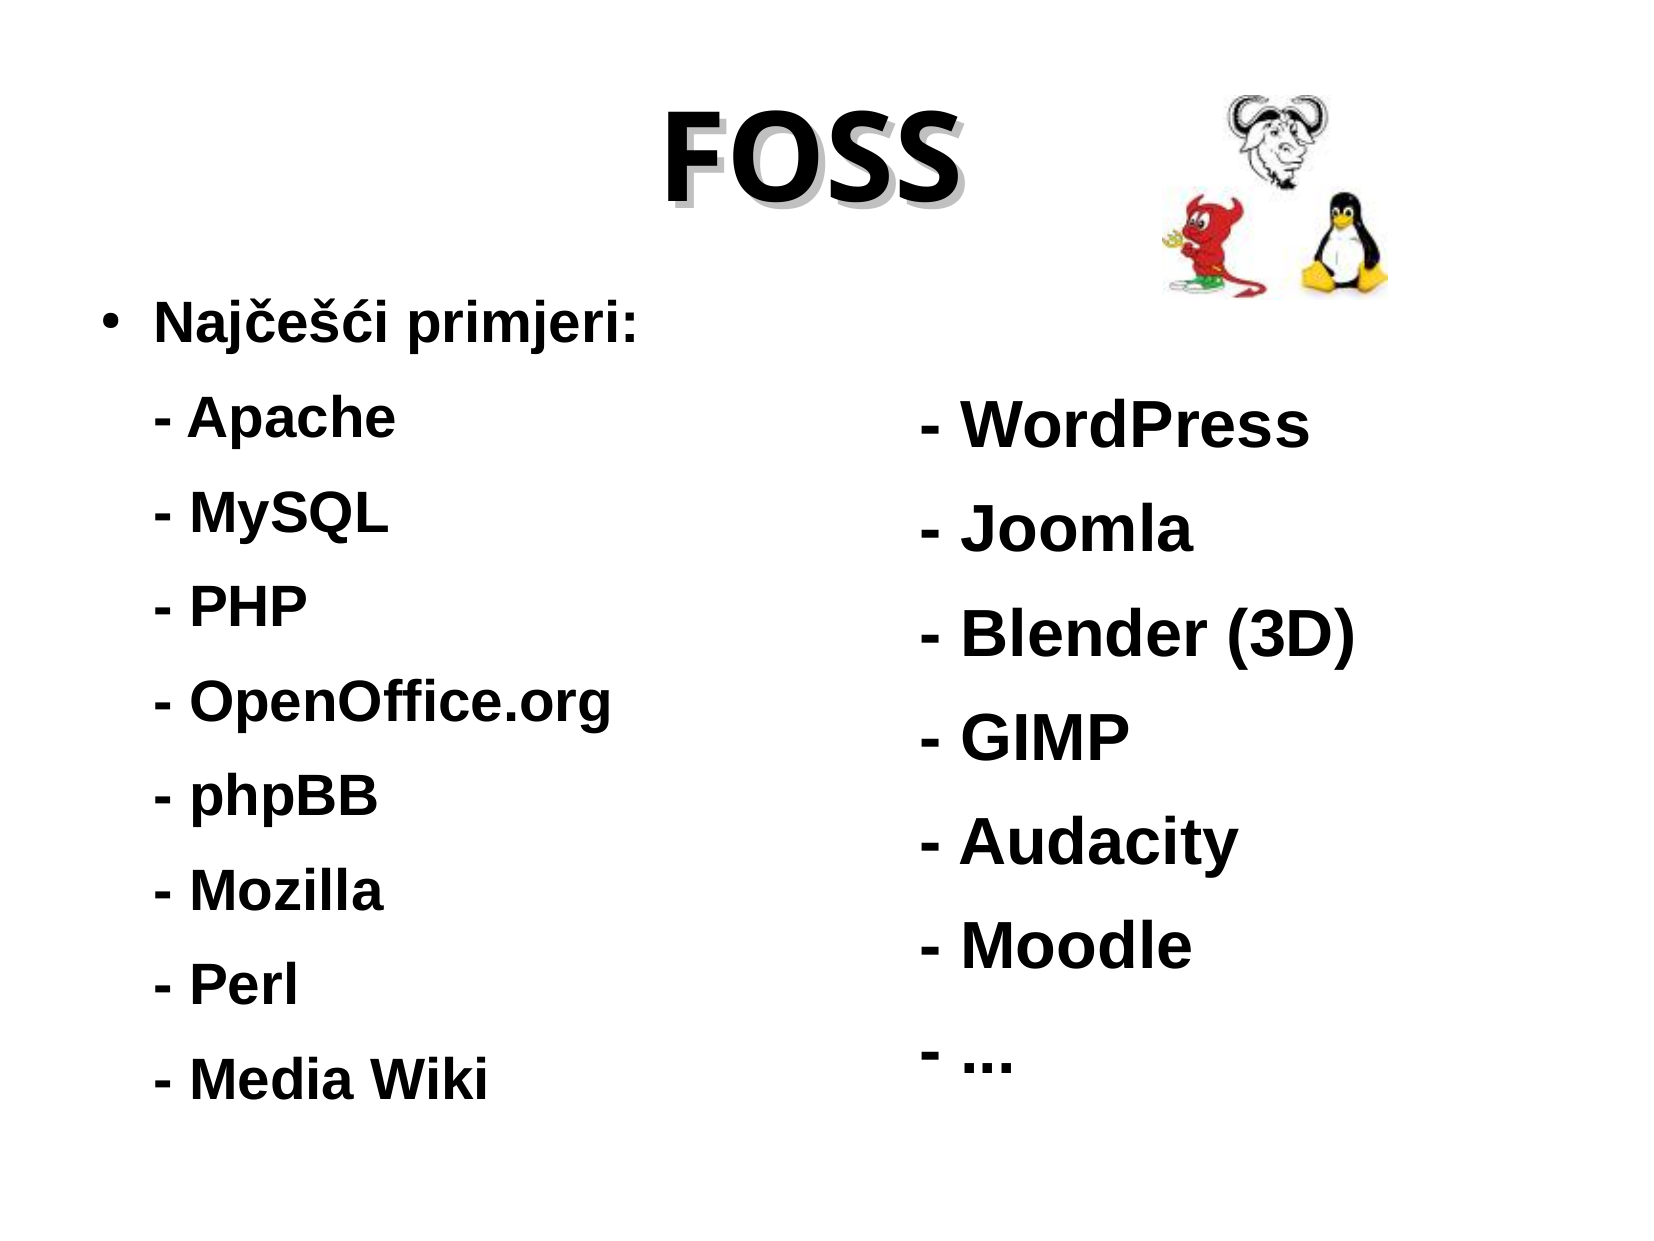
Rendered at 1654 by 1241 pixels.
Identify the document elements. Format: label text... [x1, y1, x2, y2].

picture [1162, 95, 1388, 301]
list Najčešći primjeri: - Apache - MySQL - PHP - OpenOffice.org - phpBB - Mozilla - Perl - Media Wiki [82, 290, 809, 1112]
title FOSS [82, 49, 1571, 257]
list - WordPress - Joomla - Blender (3D) - GIMP - Audacity - Moodle - ... [848, 282, 1576, 1088]
